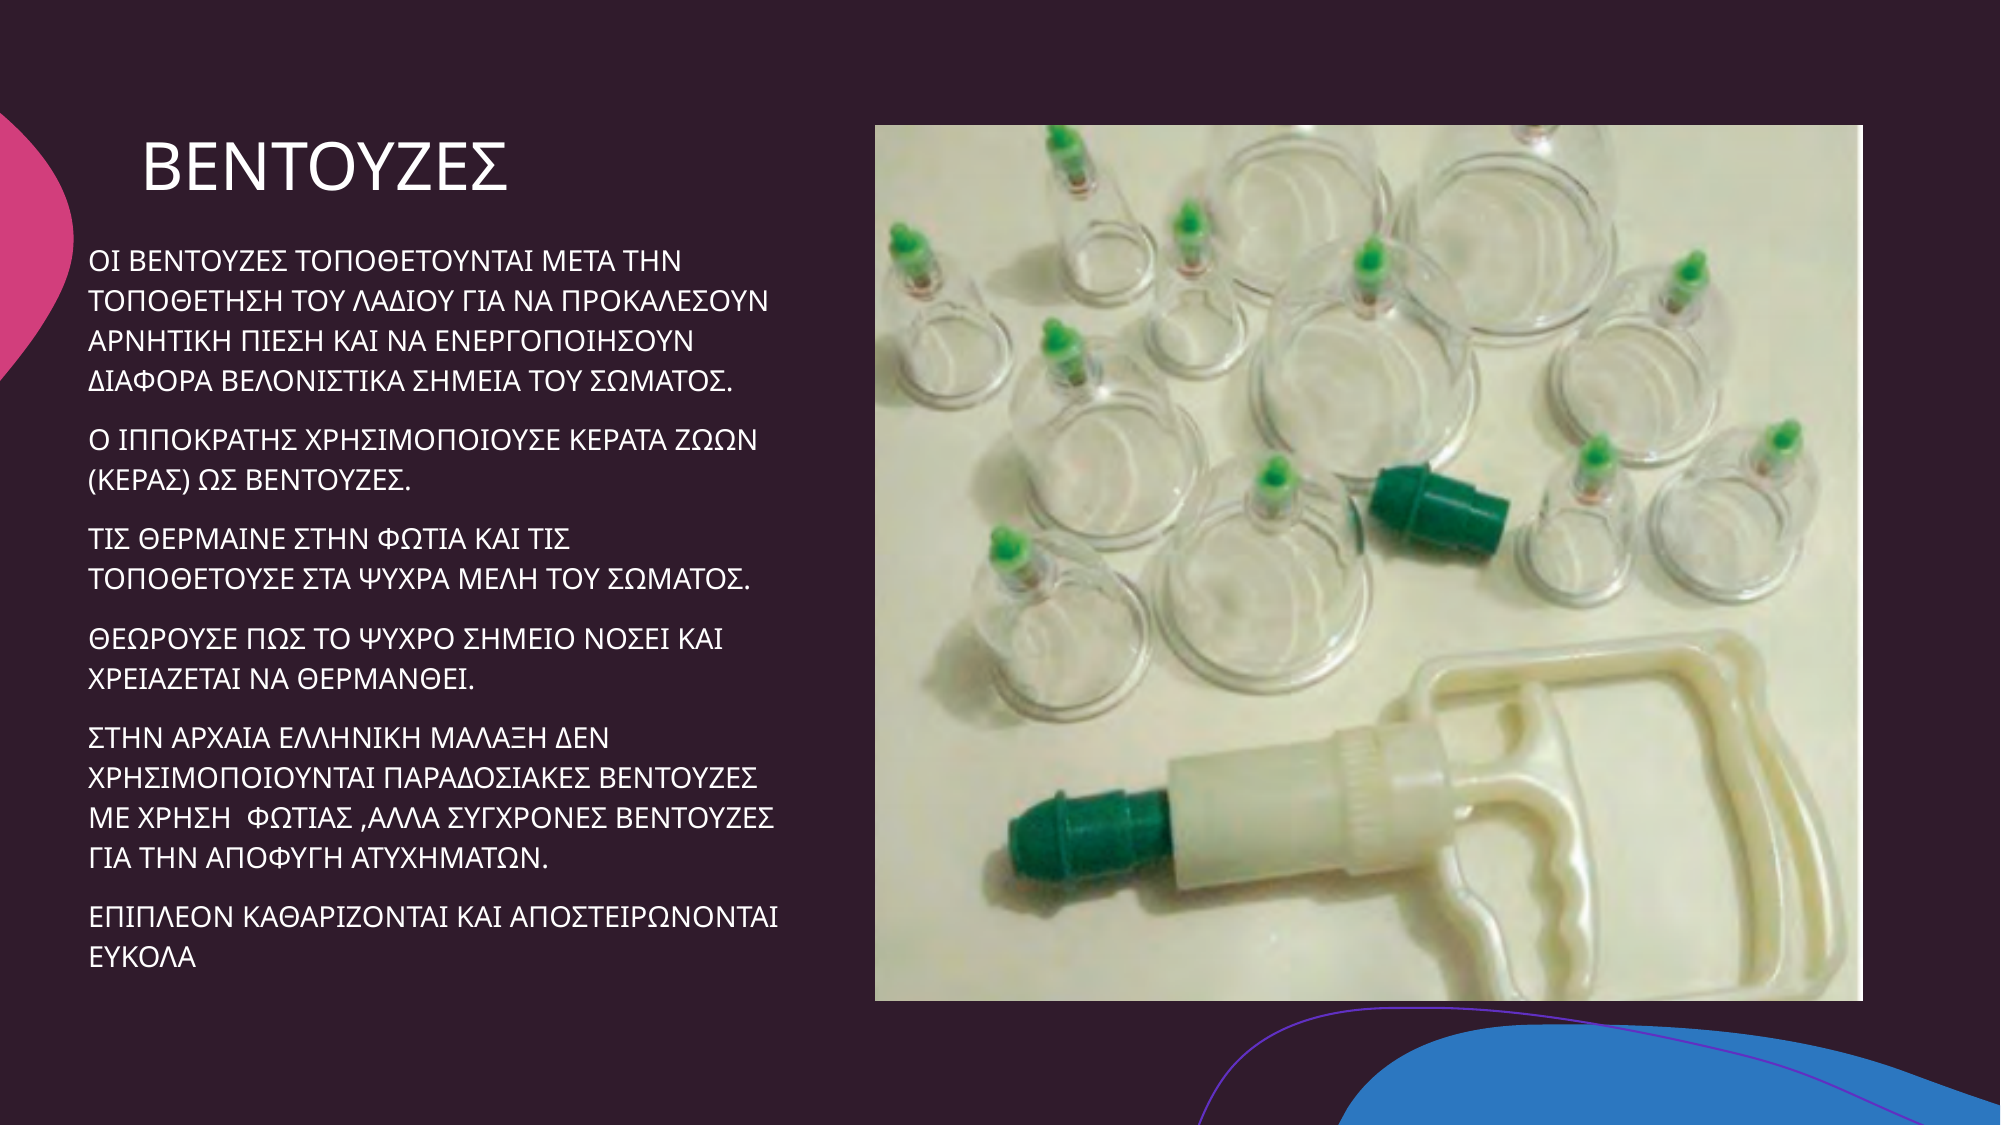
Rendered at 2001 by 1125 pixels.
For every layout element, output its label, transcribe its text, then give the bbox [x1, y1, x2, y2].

title ΒΕΝΤΟΥΖΕΣ [125, 125, 625, 229]
list ΟΙ ΒΕΝΤΟΥΖΕΣ ΤΟΠΟΘΕΤΟΥΝΤΑΙ ΜΕΤΑ ΤΗΝ ΤΟΠΟΘΕΤΗΣΗ ΤΟΥ ΛΑΔΙΟΥ ΓΙΑ ΝΑ ΠΡΟΚΑΛΕΣΟΥΝ ΑΡΝΗΤΙΚΗ ΠΙΕΣΗ ΚΑΙ ΝΑ ΕΝΕΡΓΟΠΟΙΗΣΟΥΝ ΔΙΑΦΟΡΑ ΒΕΛΟΝΙΣΤΙΚΑ ΣΗΜΕΙΑ ΤΟΥ ΣΩΜΑΤΟΣ. Ο ΙΠΠΟΚΡΑΤΗΣ ΧΡΗΣΙΜΟΠΟΙΟΥΣΕ ΚΕΡΑΤΑ ΖΩΩΝ (ΚΕΡΑΣ) ΩΣ ΒΕΝΤΟΥΖΕΣ. ΤΙΣ ΘΕΡΜΑΙΝΕ ΣΤΗΝ ΦΩΤΙΑ ΚΑΙ ΤΙΣ ΤΟΠΟΘΕΤΟΥΣΕ ΣΤΑ ΨΥΧΡΑ ΜΕΛΗ ΤΟΥ ΣΩΜΑΤΟΣ. ΘΕΩΡΟΥΣΕ ΠΩΣ ΤΟ ΨΥΧΡΟ ΣΗΜΕΙΟ ΝΟΣΕΙ ΚΑΙ ΧΡΕΙΑΖΕΤΑΙ ΝΑ ΘΕΡΜΑΝΘΕΙ. ΣΤΗΝ ΑΡΧΑΙΑ ΕΛΛΗΝΙΚΗ ΜΑΛΑΞΗ ΔΕΝ ΧΡΗΣΙΜΟΠΟΙΟΥΝΤΑΙ ΠΑΡΑΔΟΣΙΑΚΕΣ ΒΕΝΤΟΥΖΕΣ ΜΕ ΧΡΗΣΗ ΦΩΤΙΑΣ ,ΑΛΛΑ ΣΥΓΧΡΟΝΕΣ ΒΕΝΤΟΥΖΕΣ ΓΙΑ ΤΗΝ ΑΠΟΦΥΓΗ ΑΤΥΧΗΜΑΤΩΝ. ΕΠΙΠΛΕΟΝ ΚΑΘΑΡΙΖΟΝΤΑΙ ΚΑΙ ΑΠΟΣΤΕΙΡΩΝΟΝΤΑΙ ΕΥΚΟΛΑ [73, 229, 795, 1039]
picture [875, 125, 1863, 1001]
